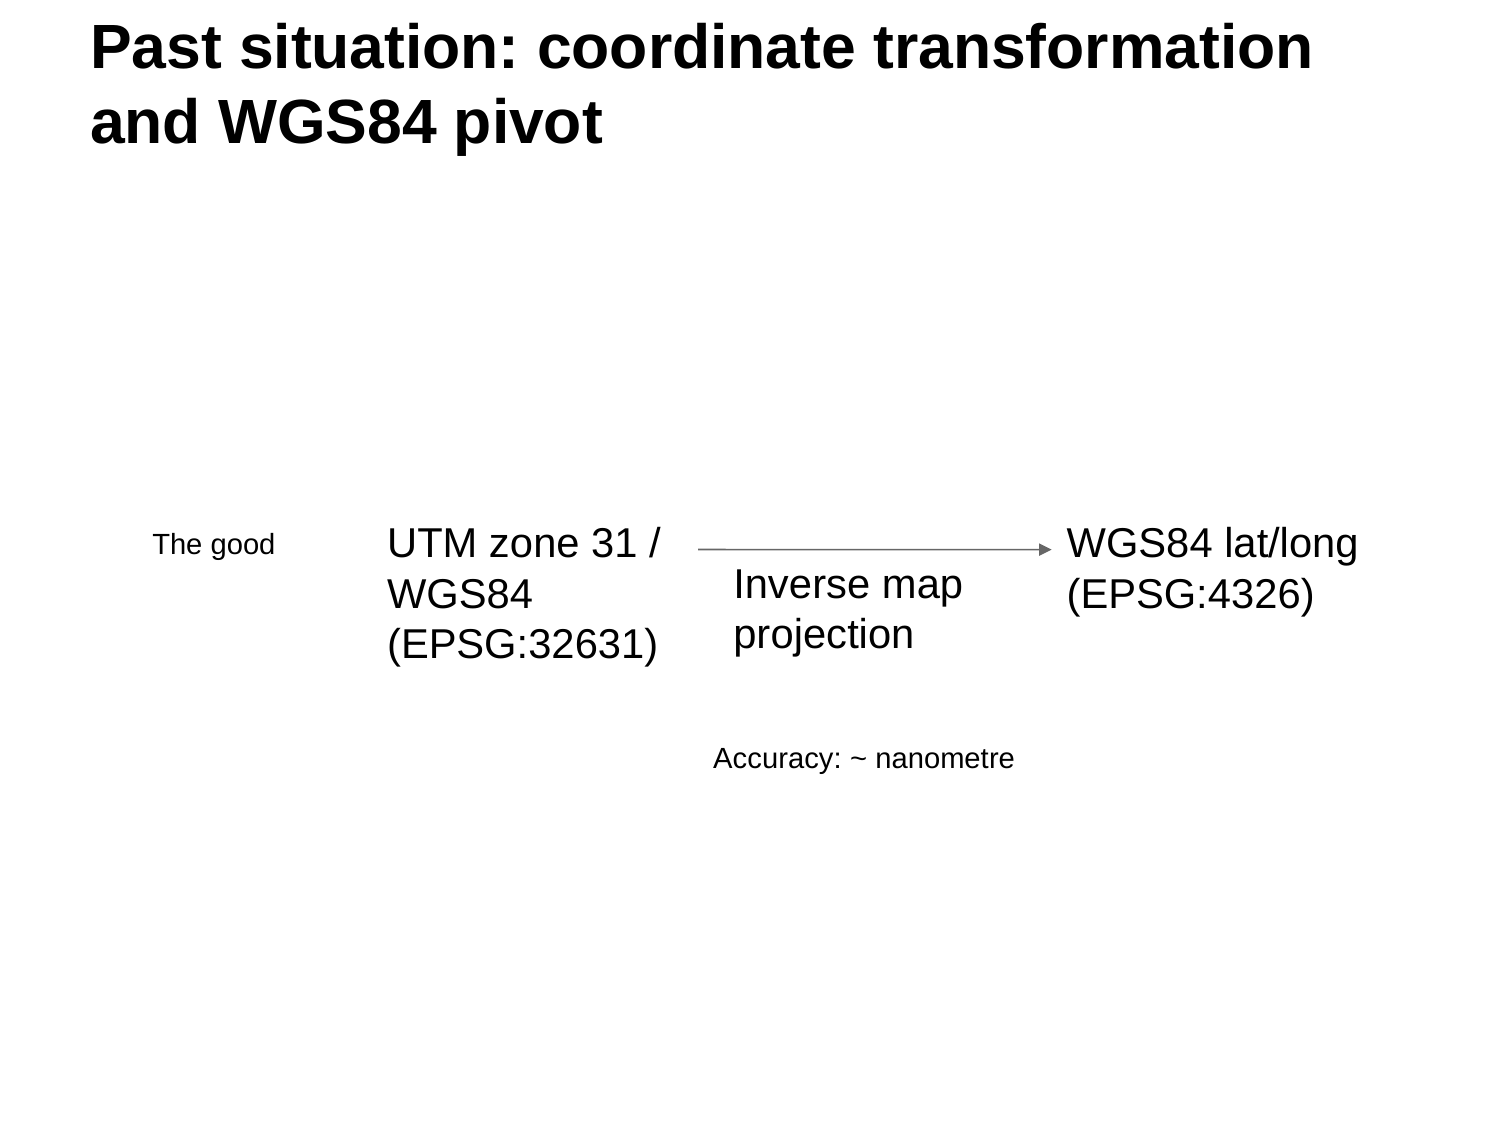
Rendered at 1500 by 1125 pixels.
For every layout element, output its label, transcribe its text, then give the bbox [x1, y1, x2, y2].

text_box The good [137, 510, 323, 607]
text_box Inverse map projection [718, 542, 1057, 607]
text_box Accuracy: ~ nanometre [698, 724, 1080, 865]
text_box WGS84 lat/long (EPSG:4326) [1051, 501, 1390, 598]
title Past situation: coordinate transformation and WGS84 pivot [75, 82, 1425, 172]
text_box UTM zone 31 / WGS84 (EPSG:32631) [372, 501, 699, 598]
